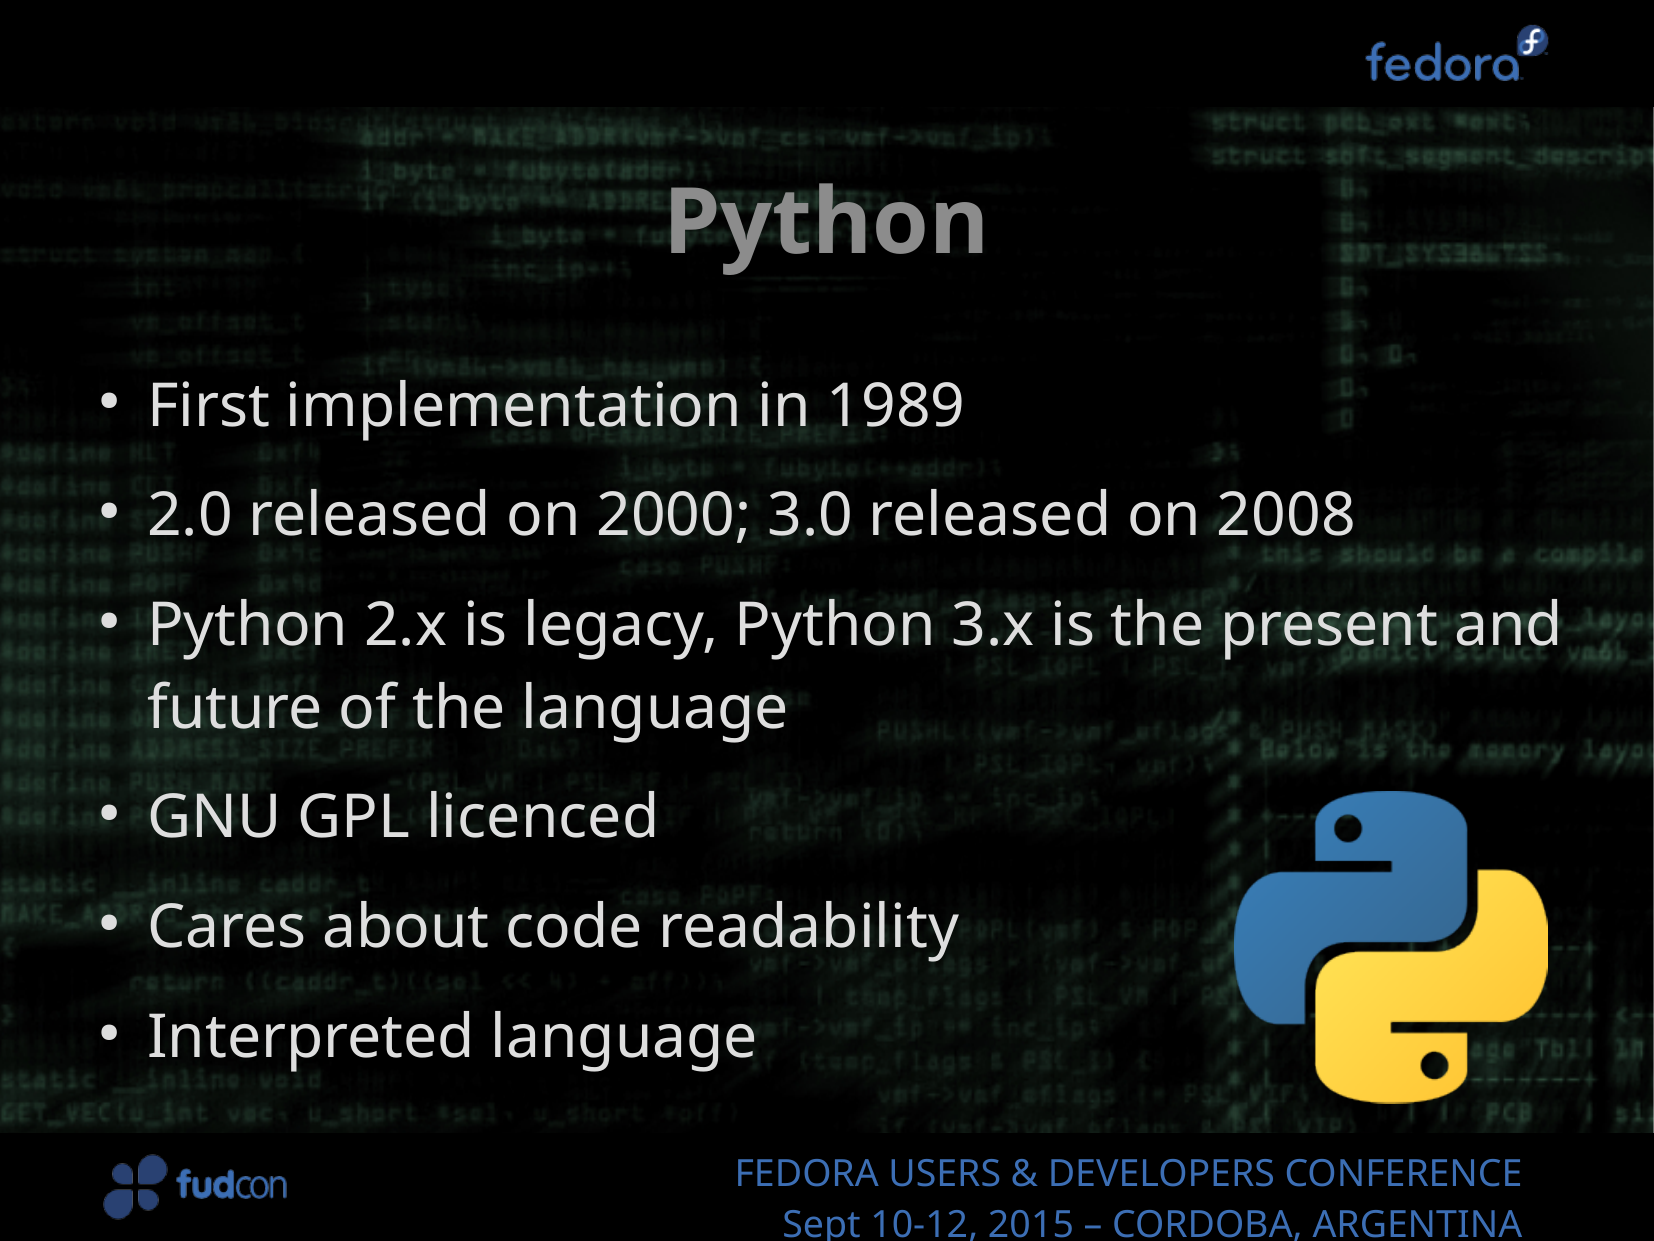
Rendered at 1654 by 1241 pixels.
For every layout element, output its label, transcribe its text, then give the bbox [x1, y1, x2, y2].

list First implementation in 1989 2.0 released on 2000; 3.0 released on 2008 Python 2.x is legacy, Python 3.x is the present and future of the language GNU GPL licenced Cares about code readability Interpreted language [82, 361, 1571, 1081]
picture [0, 0, 1654, 1241]
title Python [82, 114, 1571, 322]
